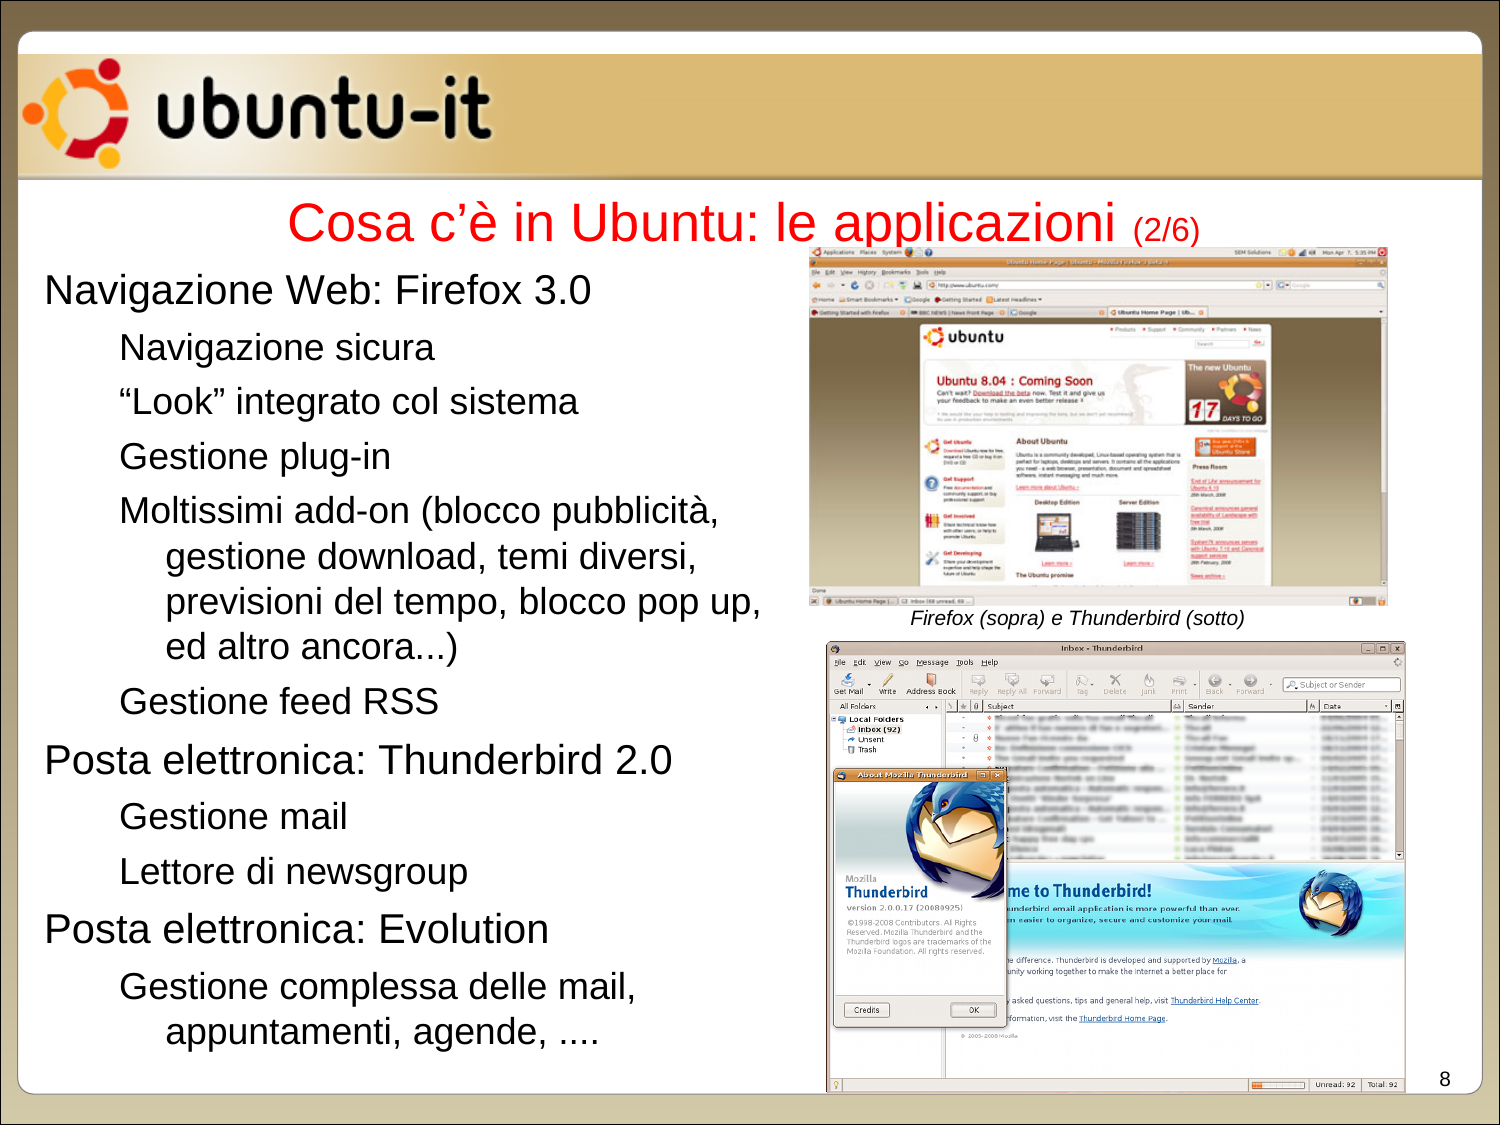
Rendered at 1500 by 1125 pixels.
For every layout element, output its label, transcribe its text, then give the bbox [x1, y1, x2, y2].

picture [809, 247, 1388, 606]
picture [18, 54, 1483, 180]
title Cosa c’è in Ubuntu: le applicazioni (2/6) [17, 178, 1471, 262]
text_box Firefox (sopra) e Thunderbird (sotto) [856, 599, 1300, 638]
picture [826, 641, 1406, 1093]
list Navigazione Web: Firefox 3.0 Navigazione sicura “Look” integrato col sistema Gestione plug-in Moltissimi add-on (blocco pubblicità, gestione download, temi diversi, previsioni del tempo, blocco pop up, ed altro ancora...) Gestione feed RSS Posta elettronica: Thunderbird 2.0 Gestione mail Lettore di newsgroup Posta elettronica: Evolution Gestione complessa delle mail, appuntamenti, agende, .... [29, 255, 798, 1059]
